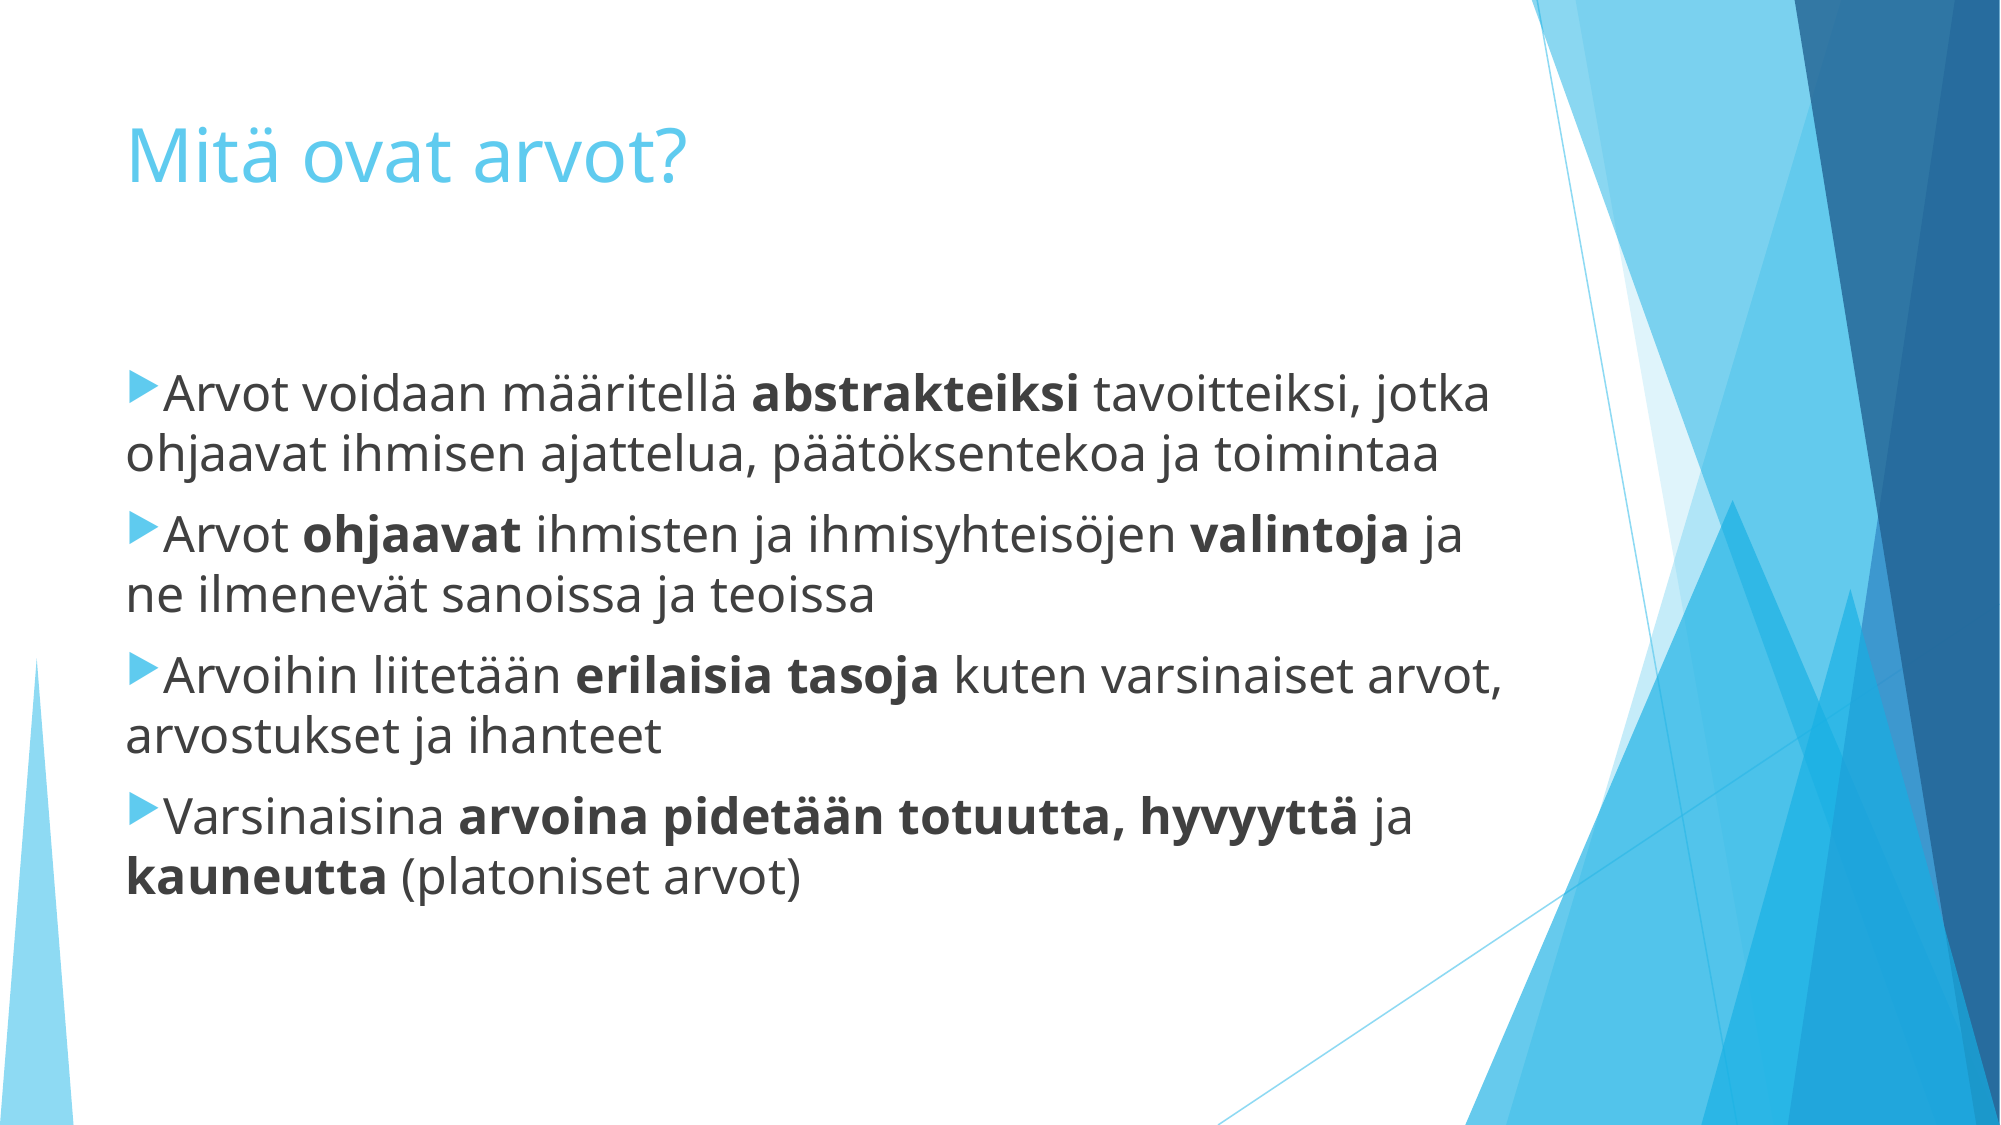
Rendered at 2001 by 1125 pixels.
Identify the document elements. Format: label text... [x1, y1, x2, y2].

title Mitä ovat arvot? [111, 99, 1522, 317]
list Arvot voidaan määritellä abstrakteiksi tavoitteiksi, jotka ohjaavat ihmisen ajattelua, päätöksentekoa ja toimintaa Arvot ohjaavat ihmisten ja ihmisyhteisöjen valintoja ja ne ilmenevät sanoissa ja teoissa Arvoihin liitetään erilaisia tasoja kuten varsinaiset arvot, arvostukset ja ihanteet Varsinaisina arvoina pidetään totuutta, hyvyyttä ja kauneutta (platoniset arvot) [111, 354, 1522, 992]
